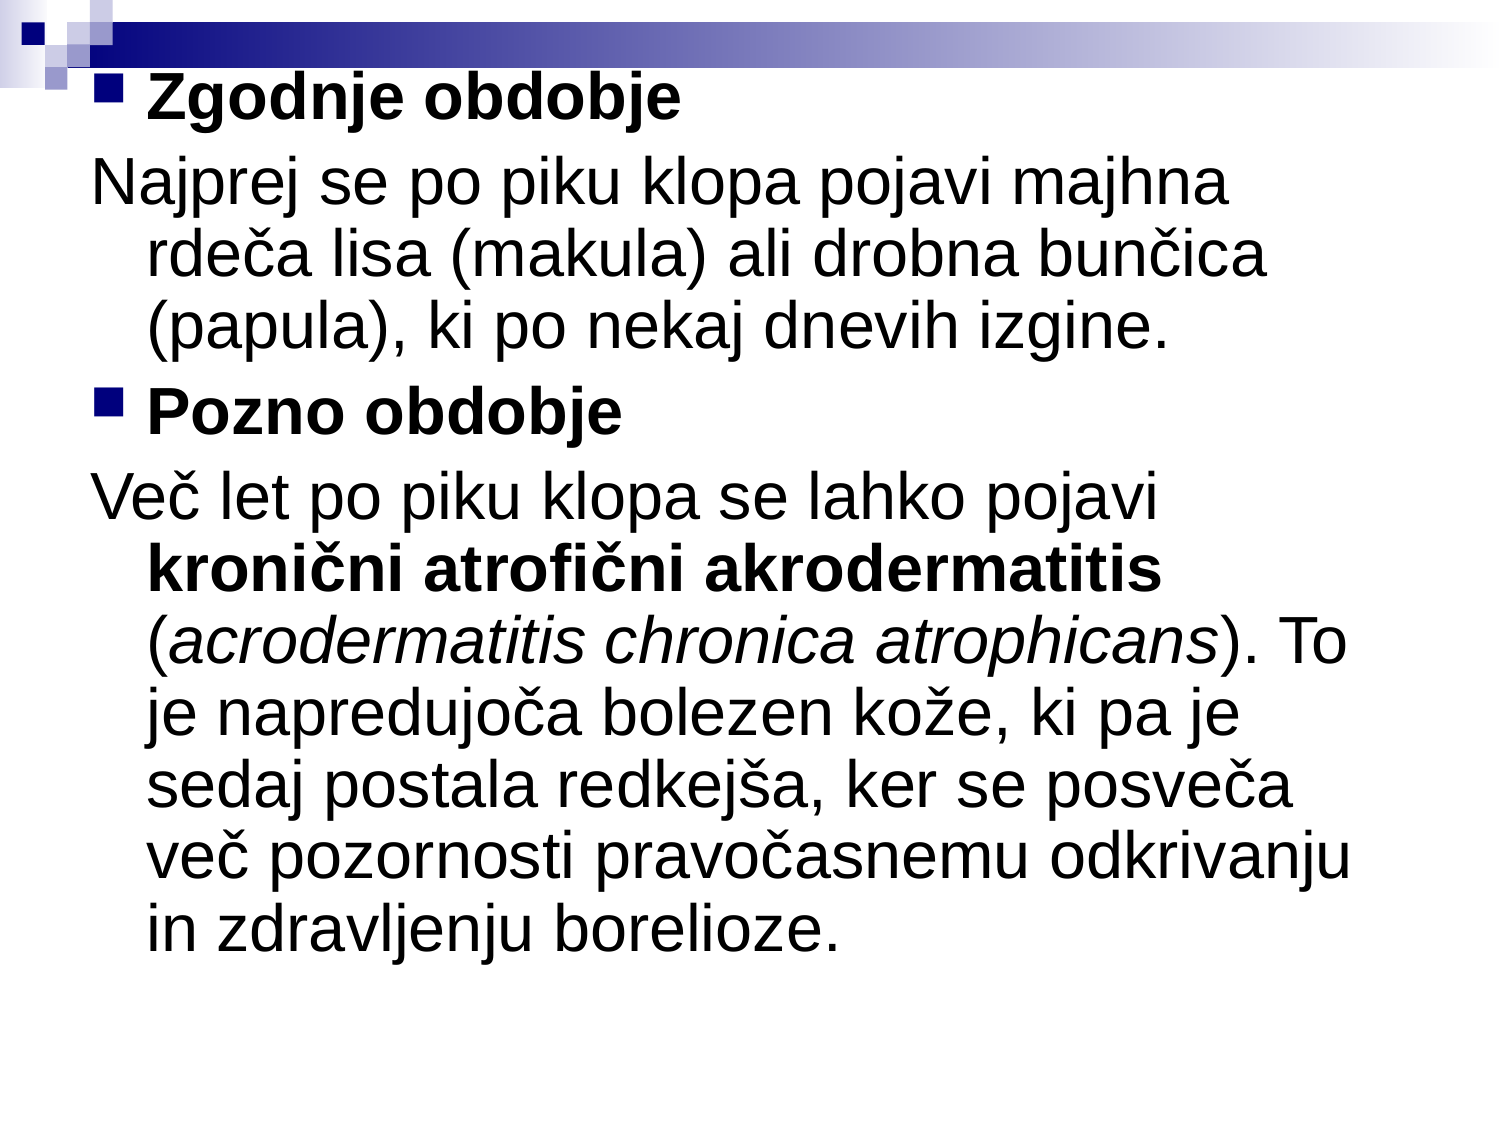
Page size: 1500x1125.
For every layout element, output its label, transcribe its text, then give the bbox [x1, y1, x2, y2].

list Zgodnje obdobje Najprej se po piku klopa pojavi majhna rdeča lisa (makula) ali drobna bunčica (papula), ki po nekaj dnevih izgine. Pozno obdobje Več let po piku klopa se lahko pojavi kronični atrofični akrodermatitis (acrodermatitis chronica atrophicans). To je napredujoča bolezen kože, ki pa je sedaj postala redkejša, ker se posveča več pozornosti pravočasnemu odkrivanju in zdravljenju borelioze. [75, 54, 1425, 1005]
